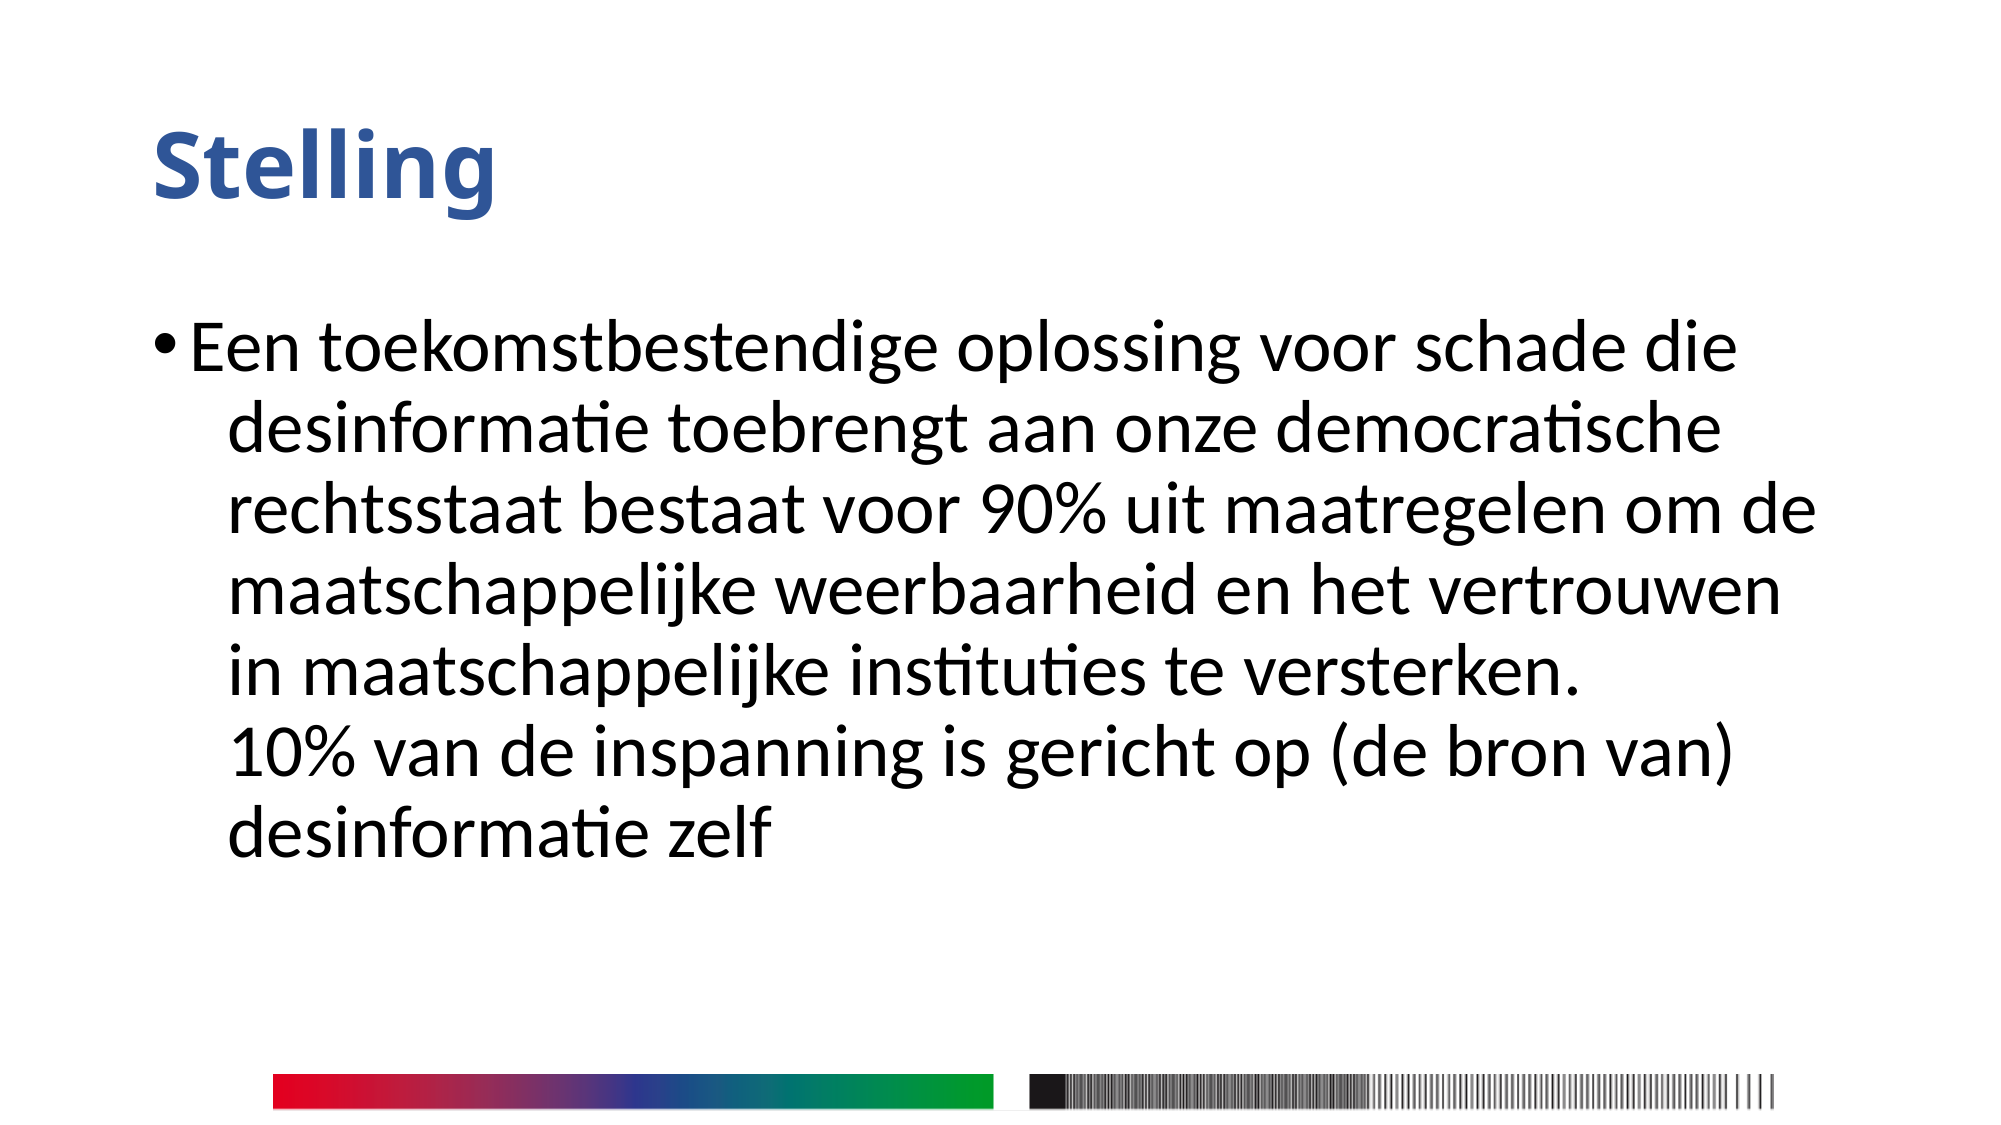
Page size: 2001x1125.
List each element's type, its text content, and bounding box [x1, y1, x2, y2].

picture [273, 1074, 1774, 1125]
list Een toekomstbestendige oplossing voor schade die desinformatie toebrengt aan onze democratische rechtsstaat bestaat voor 90% uit maatregelen om de maatschappelijke weerbaarheid en het vertrouwen in maatschappelijke instituties te versterken. 10% van de inspanning is gericht op (de bron van) desinformatie zelf [137, 299, 1863, 1014]
title Stelling [137, 59, 1863, 278]
